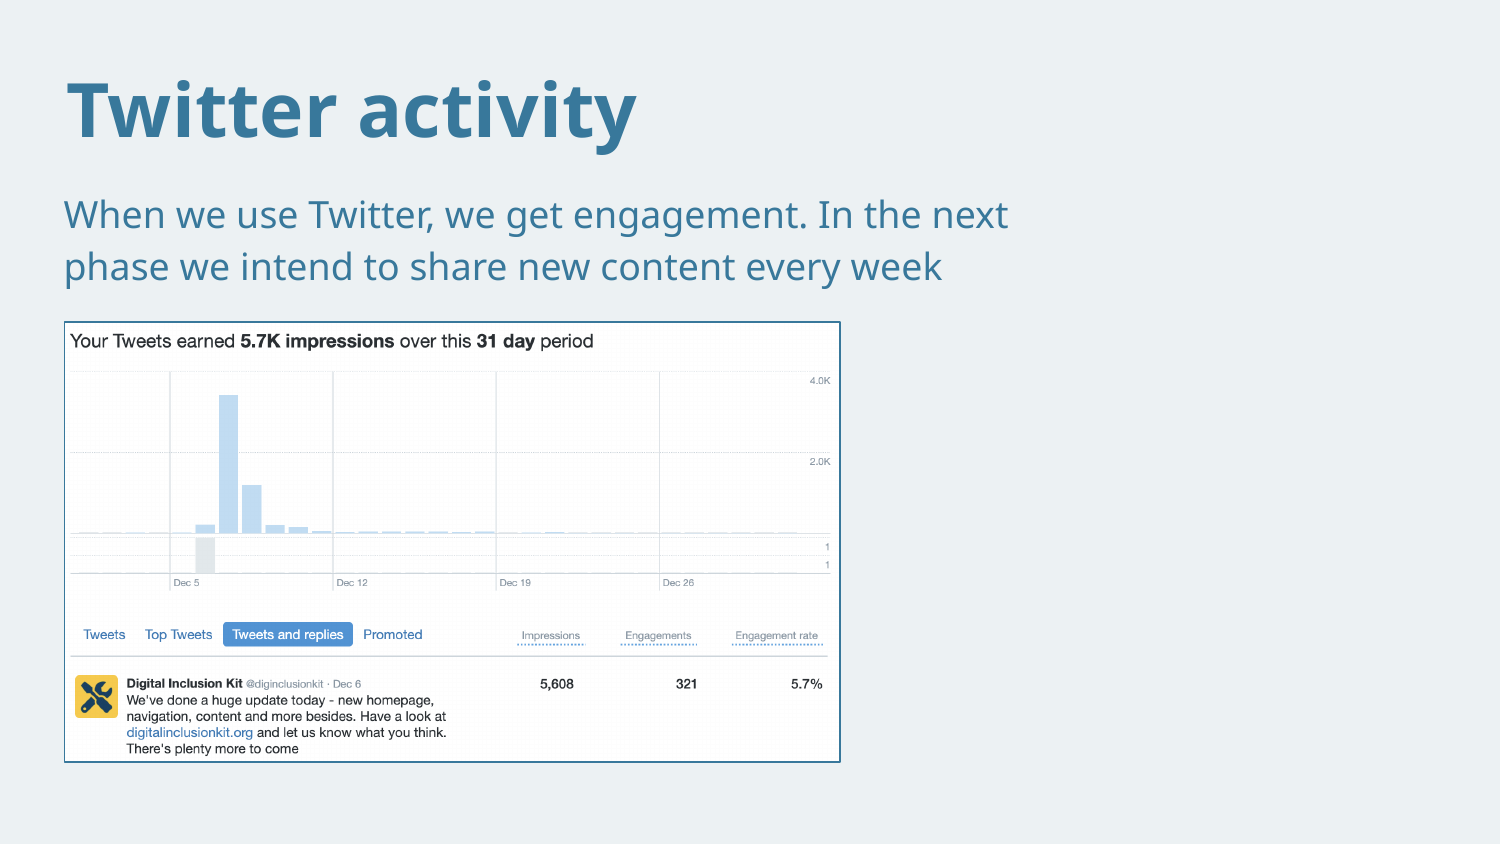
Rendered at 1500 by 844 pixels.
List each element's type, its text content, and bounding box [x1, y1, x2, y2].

picture [65, 322, 840, 762]
list When we use Twitter, we get engagement. In the next phase we intend to share new content every week [48, 169, 1075, 675]
title Twitter activity [51, 48, 1449, 157]
